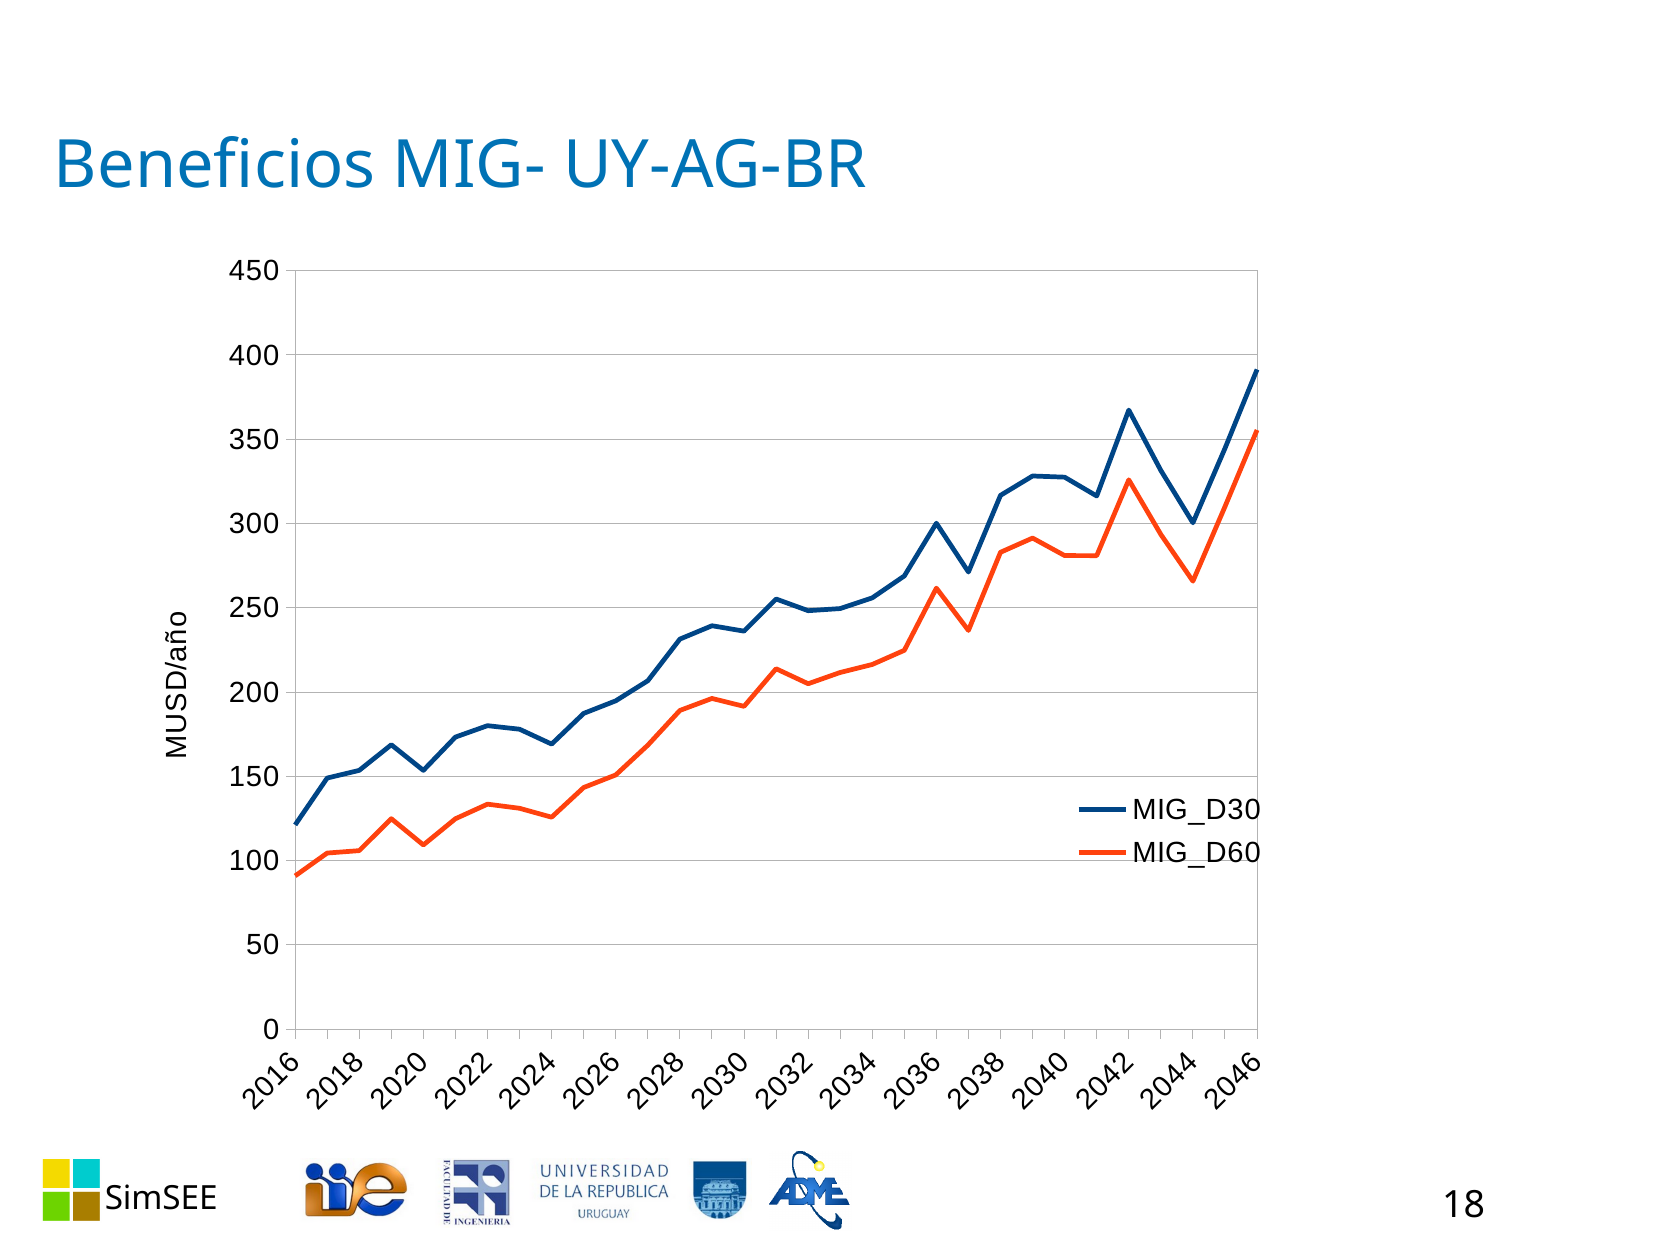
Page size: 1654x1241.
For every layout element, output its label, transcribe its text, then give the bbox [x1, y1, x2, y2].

picture [41, 1157, 102, 1223]
title Beneficios MIG- UY-AG-BR [47, 58, 1459, 207]
picture [769, 1151, 852, 1231]
picture [295, 1154, 752, 1230]
chart [124, 236, 1512, 1134]
